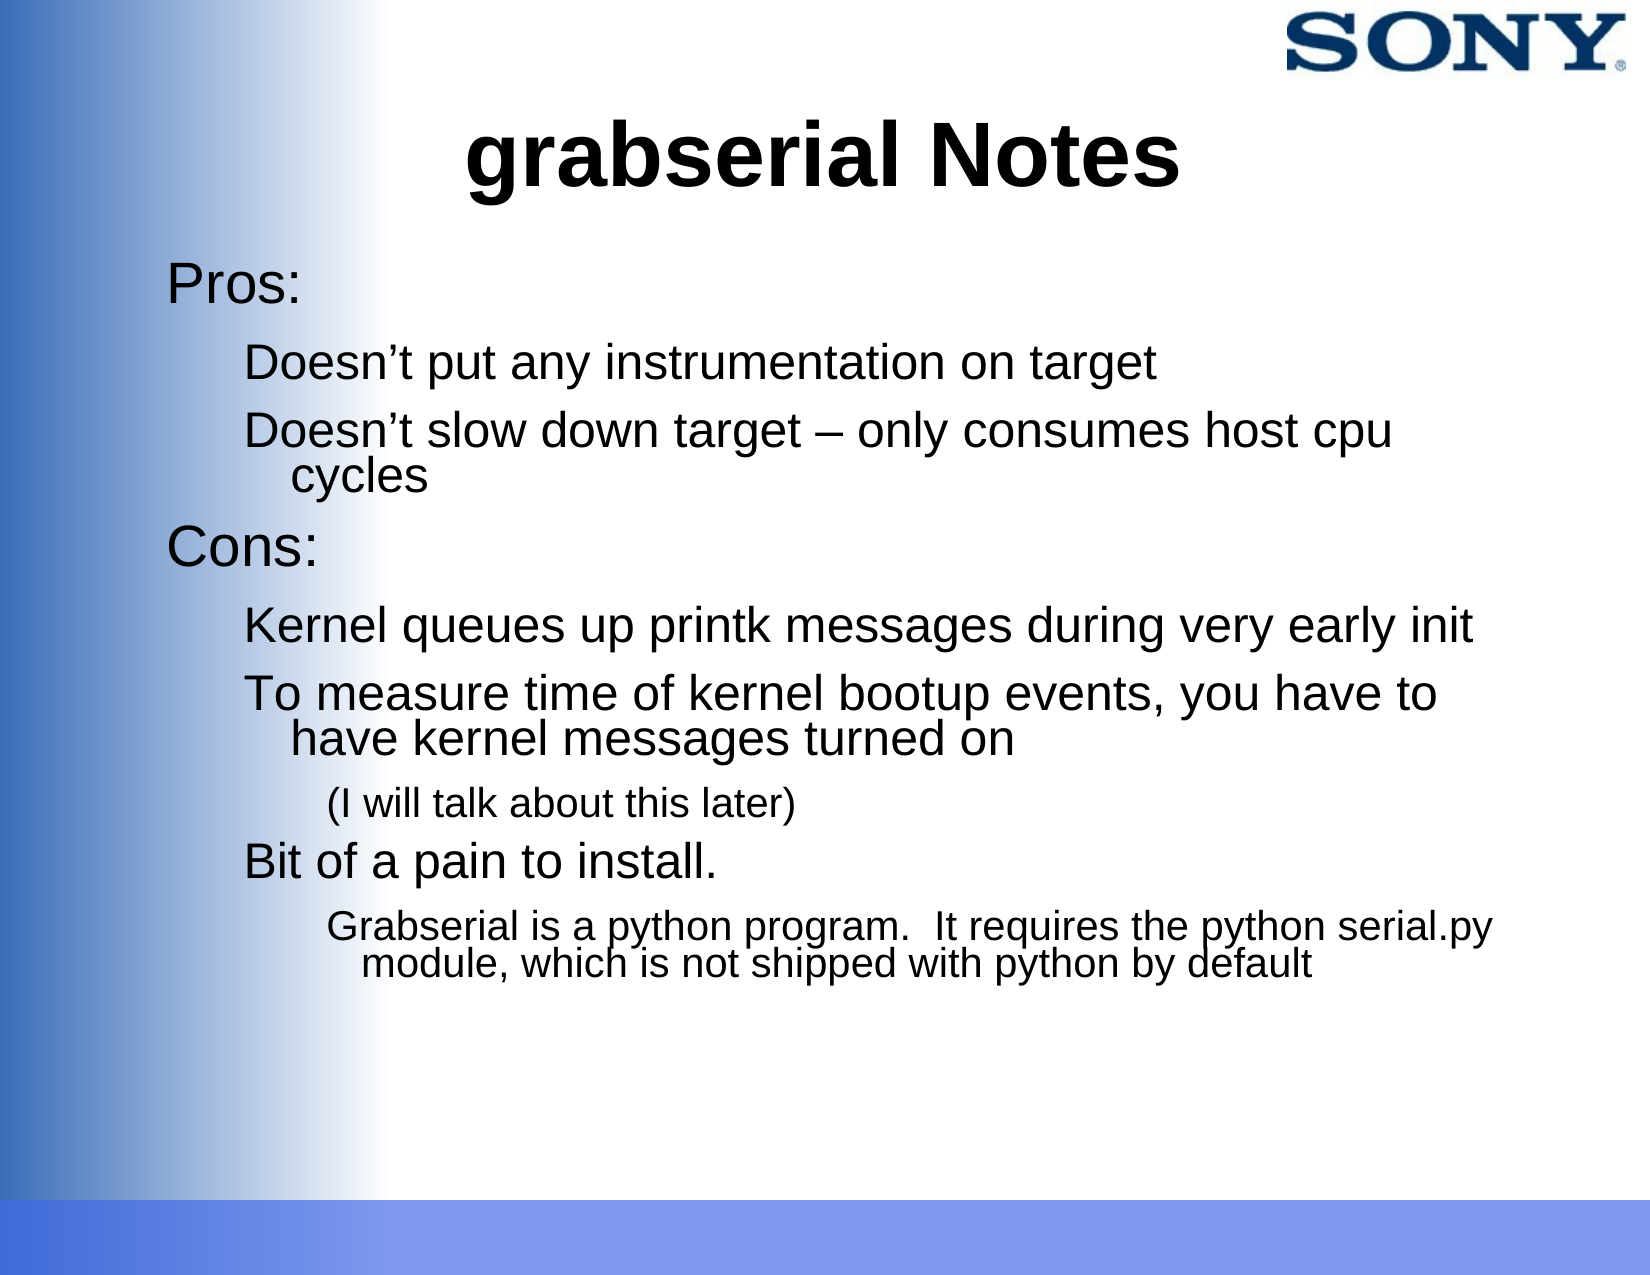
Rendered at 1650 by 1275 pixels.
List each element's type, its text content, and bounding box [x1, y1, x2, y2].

title grabserial Notes [149, 74, 1499, 250]
picture [1287, 0, 1626, 80]
list Pros: Doesn’t put any instrumentation on target Doesn’t slow down target – only consumes host cpu cycles Cons: Kernel queues up printk messages during very early init To measure time of kernel bootup events, you have to have kernel messages turned on (I will talk about this later) Bit of a pain to install. Grabserial is a python program. It requires the python serial.py module, which is not shipped with python by default [149, 262, 1499, 1188]
